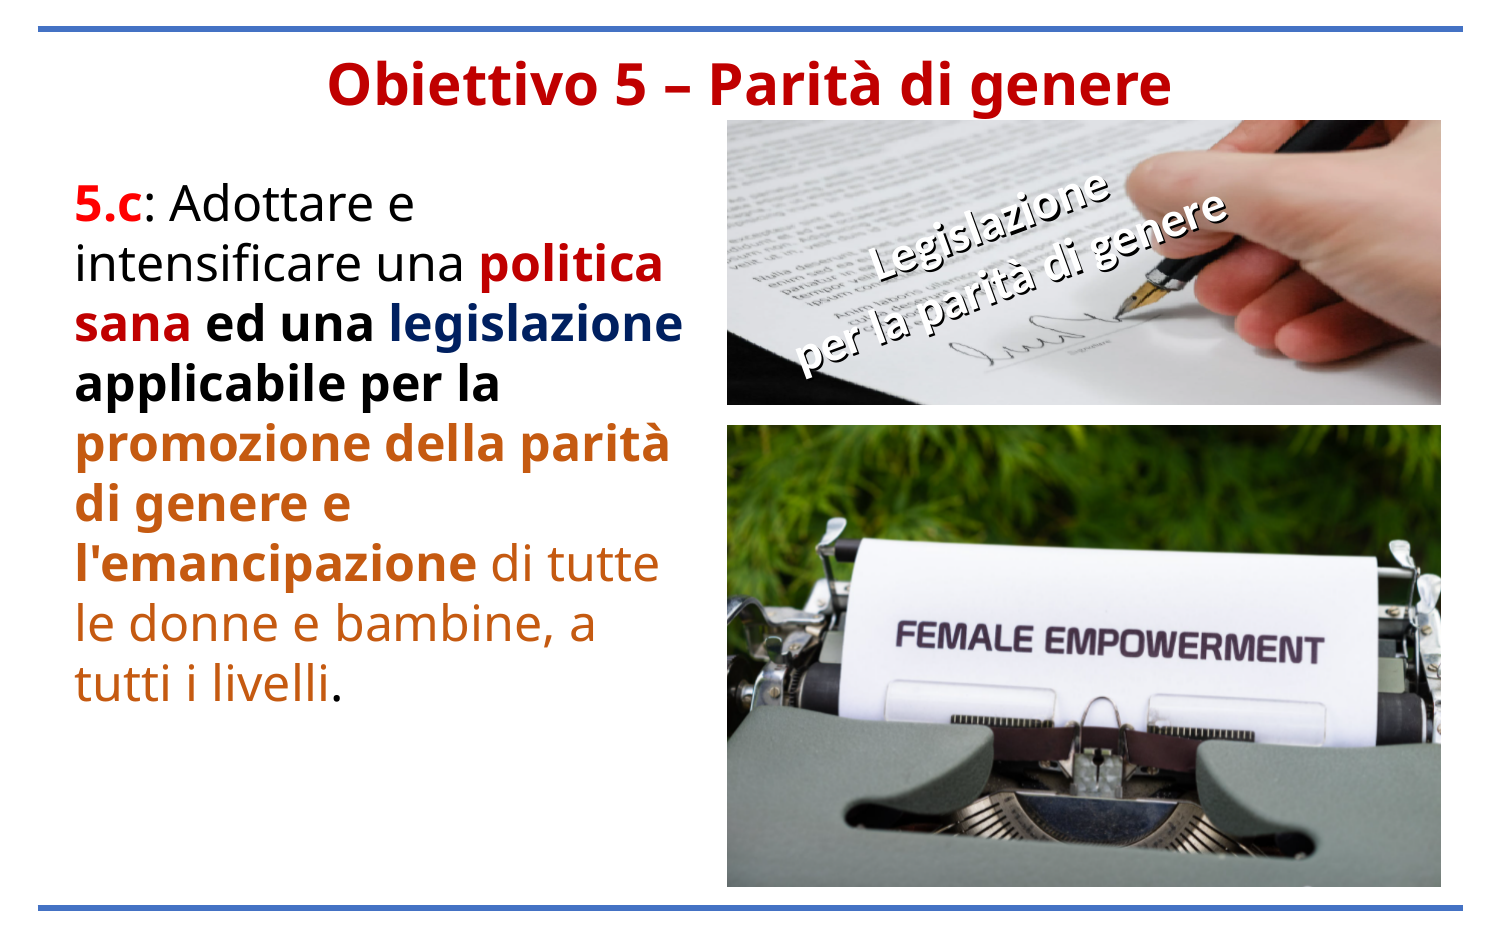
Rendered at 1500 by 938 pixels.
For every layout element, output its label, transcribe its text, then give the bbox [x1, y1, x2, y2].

picture [727, 120, 1441, 405]
text_box Legislazione per la parità di genere [746, 100, 1250, 396]
text_box 5.c: Adottare e intensificare una politica sana ed una legislazione applicabile per la promozione della parità di genere e l'emancipazione di tutte le donne e bambine, a tutti i livelli. [59, 104, 715, 786]
picture [727, 425, 1441, 887]
title Obiettivo 5 – Parità di genere [0, 47, 1500, 104]
